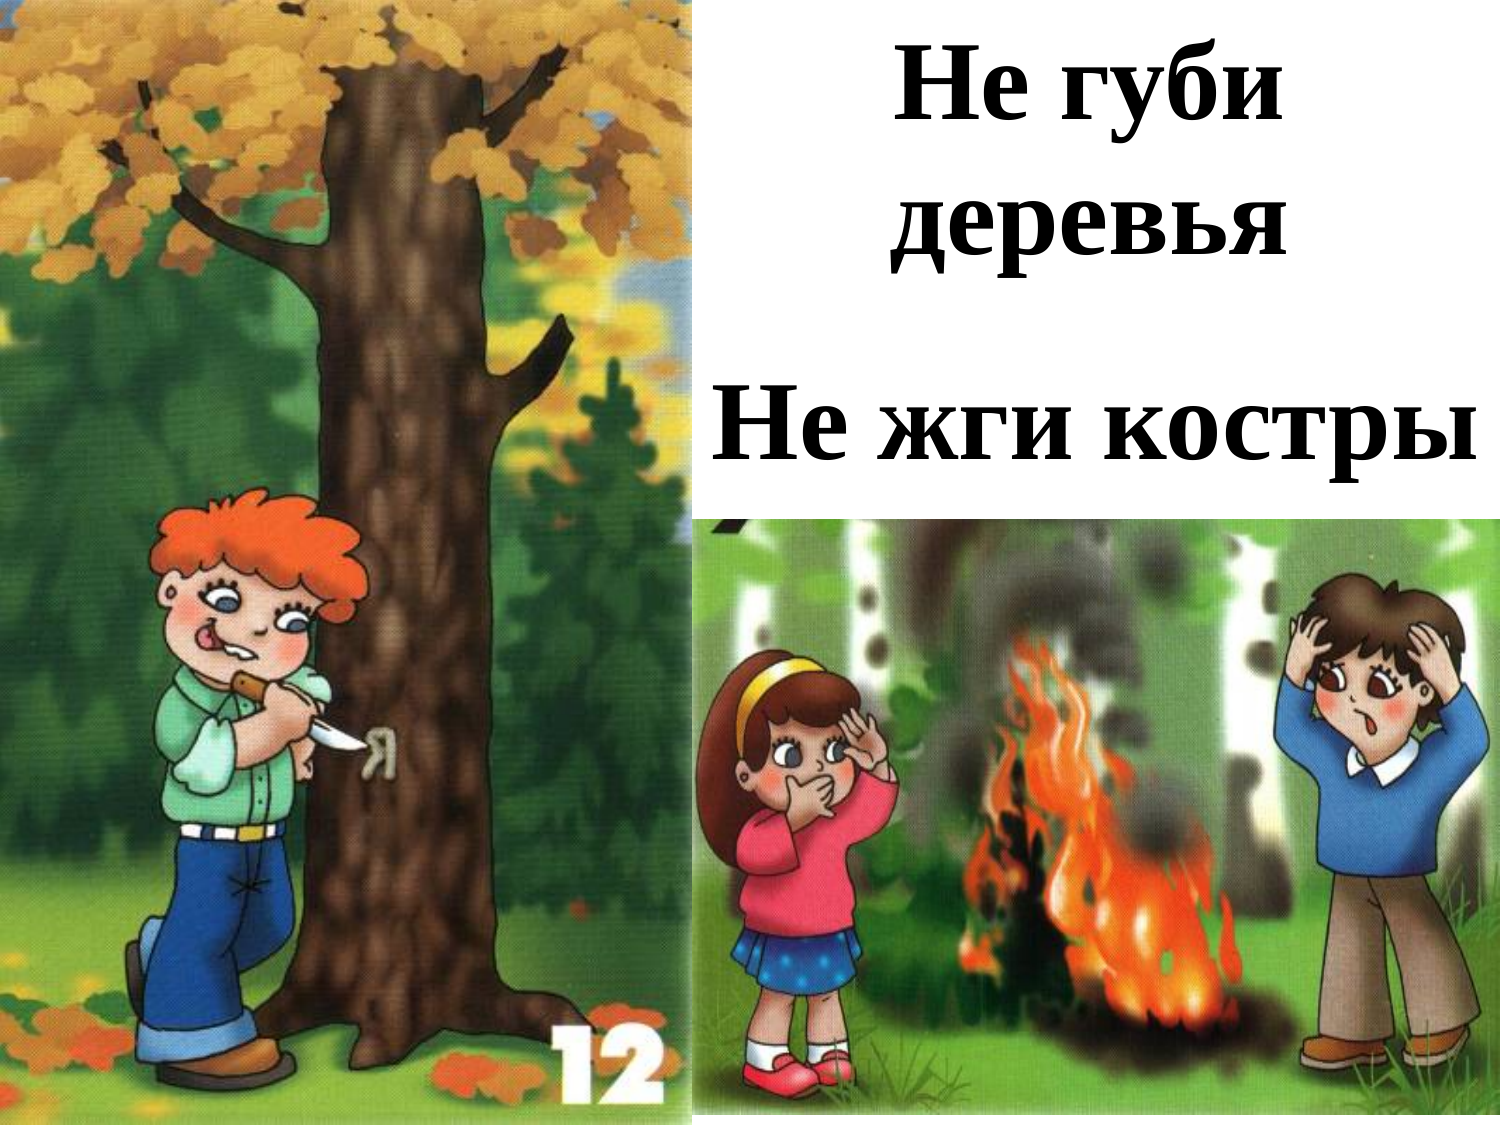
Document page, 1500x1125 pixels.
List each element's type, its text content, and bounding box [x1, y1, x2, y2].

text_box Не жги костры [691, 339, 1500, 490]
picture [0, 0, 1500, 1125]
text_box Не губи деревья [679, 0, 1500, 555]
